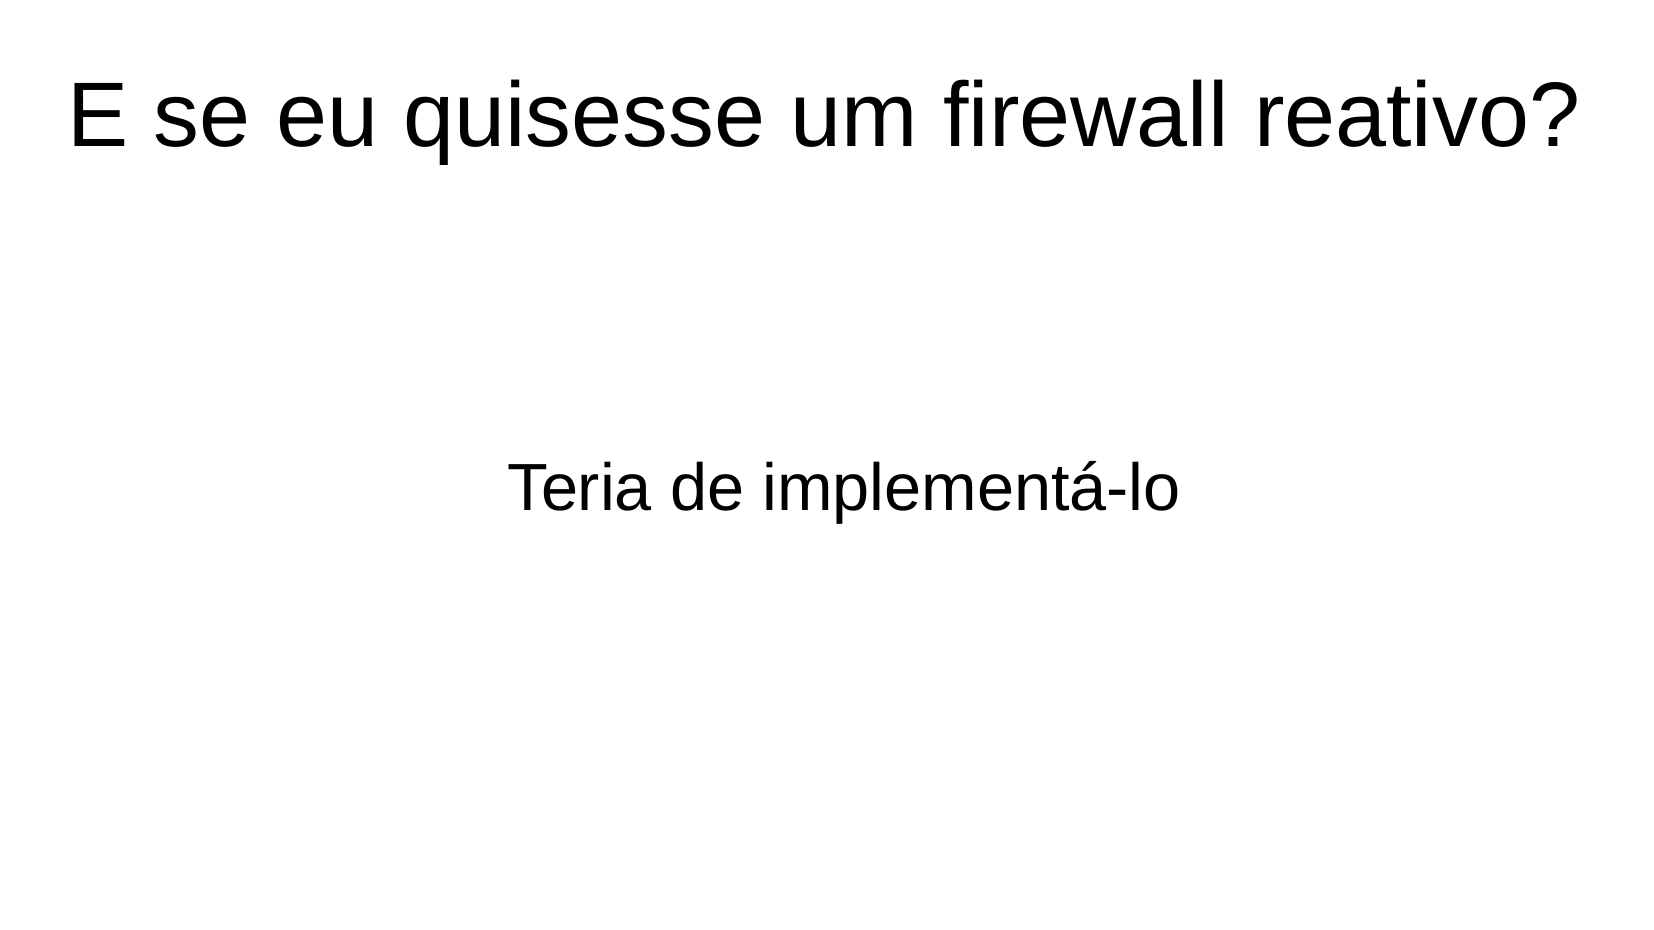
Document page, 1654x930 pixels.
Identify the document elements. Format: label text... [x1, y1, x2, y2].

title E se eu quisesse um firewall reativo? [45, 12, 1606, 218]
subtitle Teria de implementá-lo [82, 217, 1571, 757]
